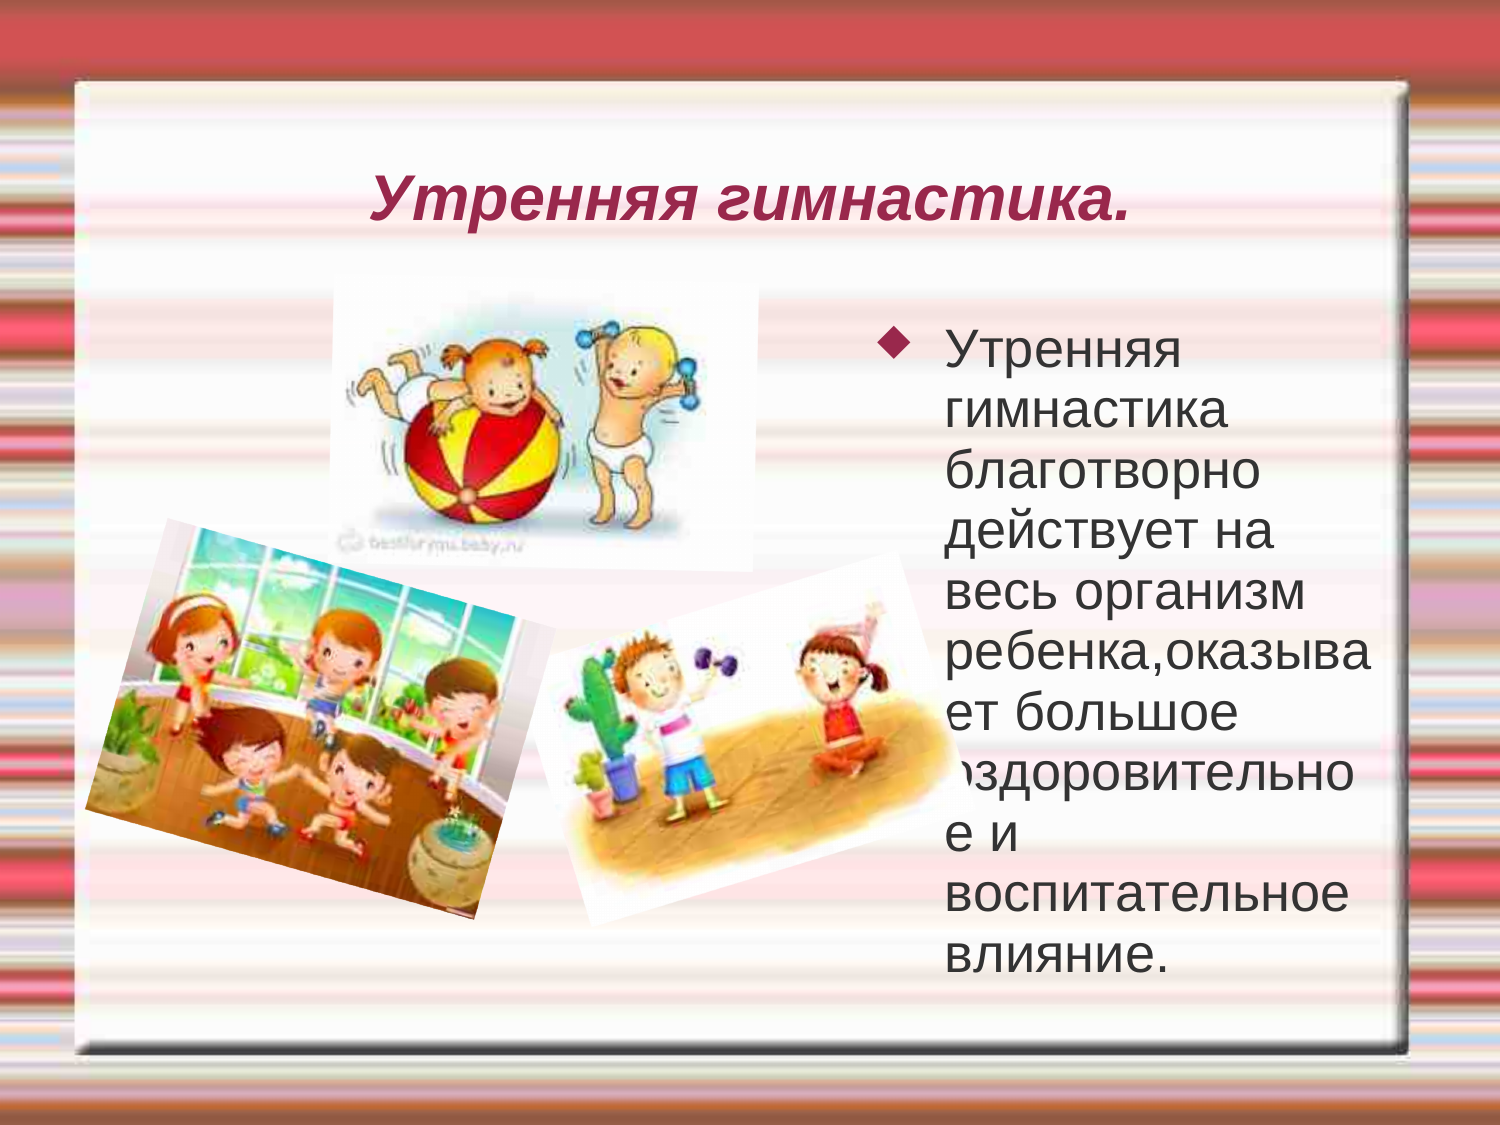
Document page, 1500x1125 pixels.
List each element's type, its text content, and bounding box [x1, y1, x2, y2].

title Утренняя гимнастика. [110, 104, 1392, 292]
list Утренняя гимнастика благотворно действует на весь организм ребенка,оказывает большое оздоровительное и воспитательное влияние. [862, 318, 1376, 1027]
picture [0, 0, 1500, 1125]
